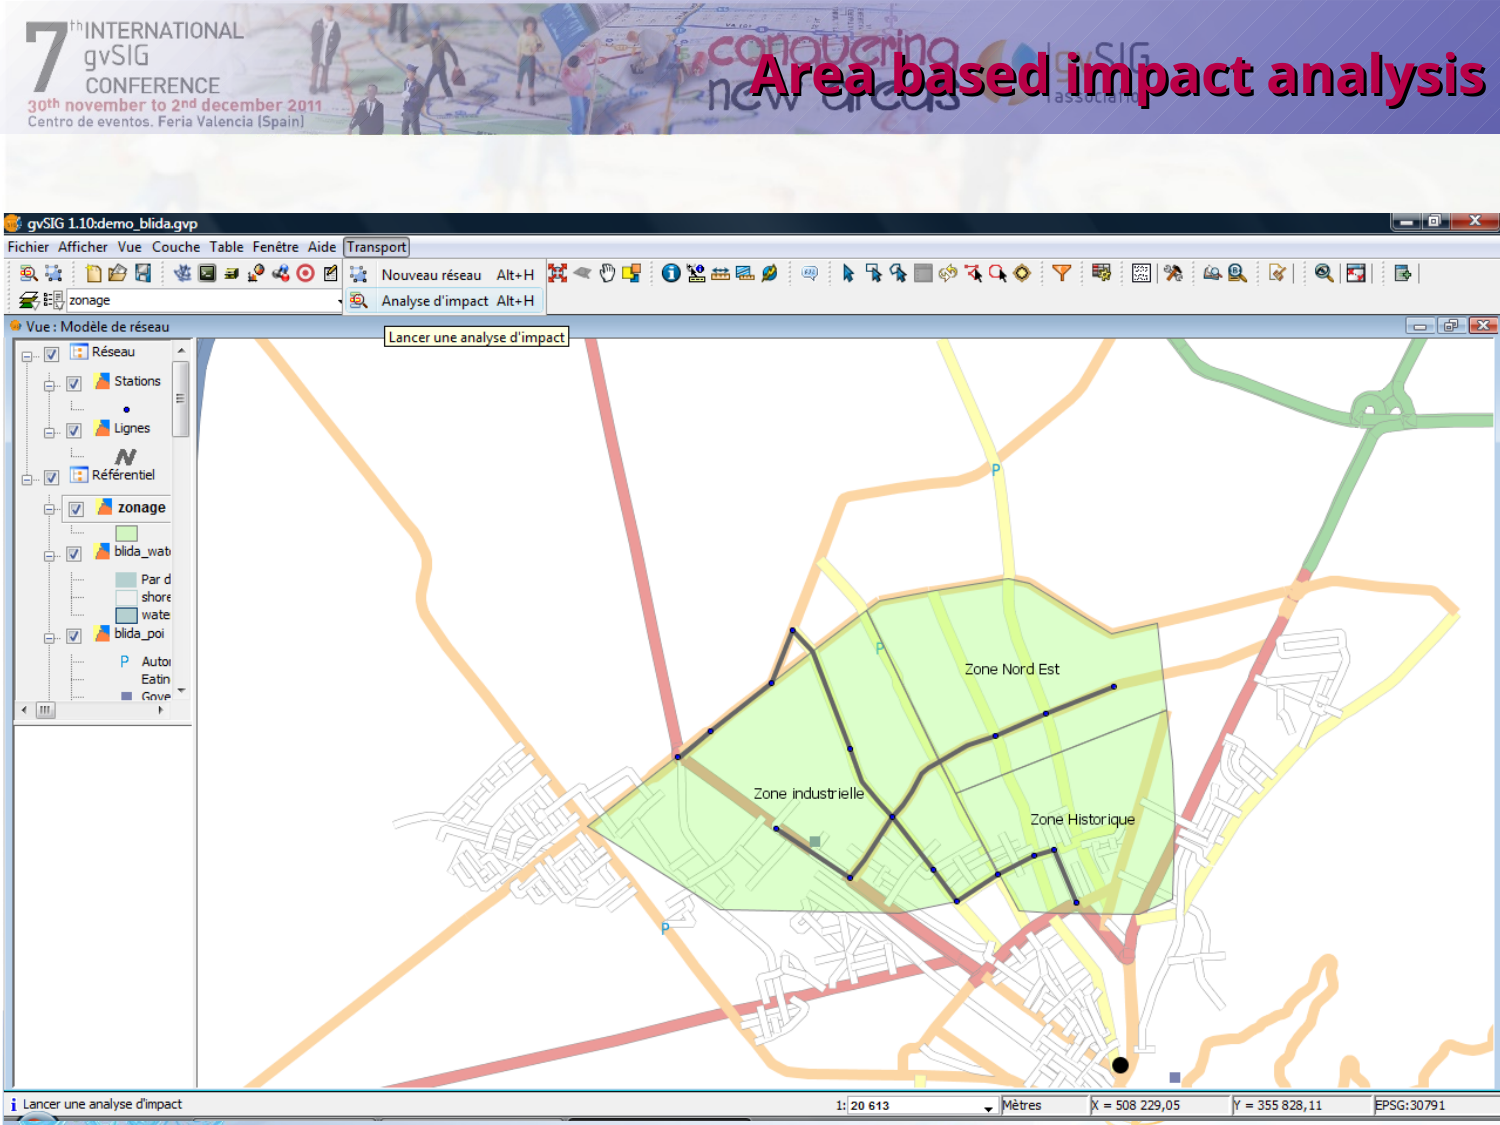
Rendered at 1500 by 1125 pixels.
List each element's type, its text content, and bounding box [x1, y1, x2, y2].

title Area based impact analysis [0, 0, 1500, 134]
picture [2, 134, 1500, 1125]
